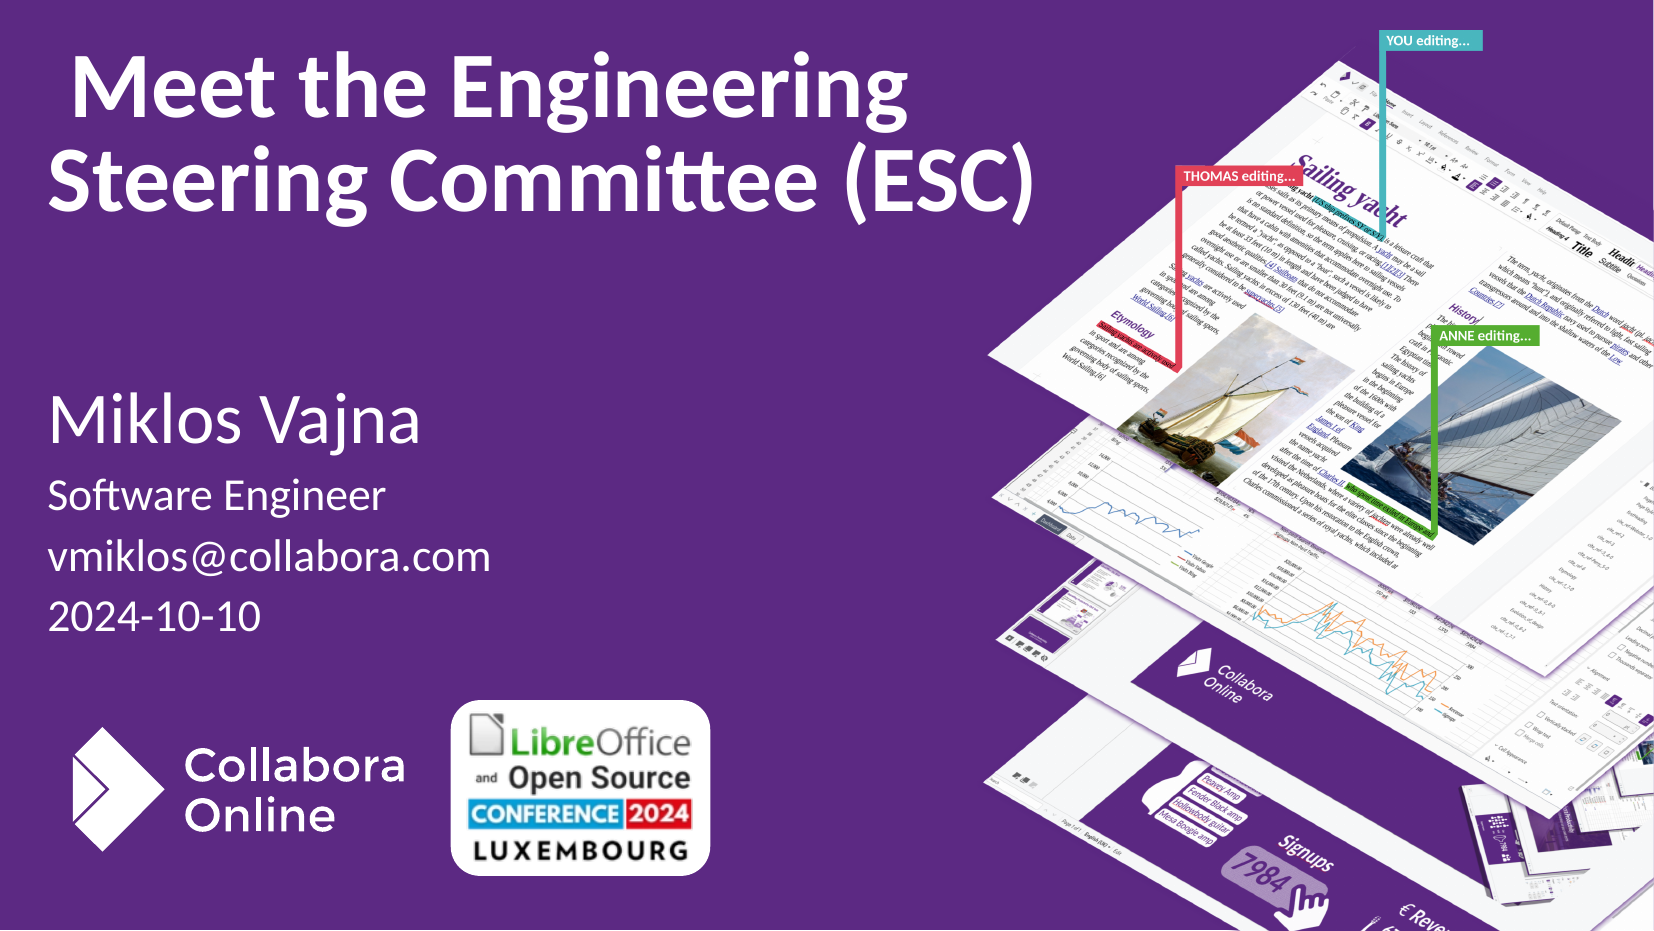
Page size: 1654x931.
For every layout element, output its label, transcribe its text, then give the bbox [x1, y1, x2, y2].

list Miklos Vajna Software Engineer vmiklos@collabora.com 2024-10-10 [47, 388, 1082, 804]
title Meet the Engineering Steering Committee (ESC) [47, 47, 1082, 235]
picture [971, 30, 1654, 931]
picture [463, 804, 698, 868]
